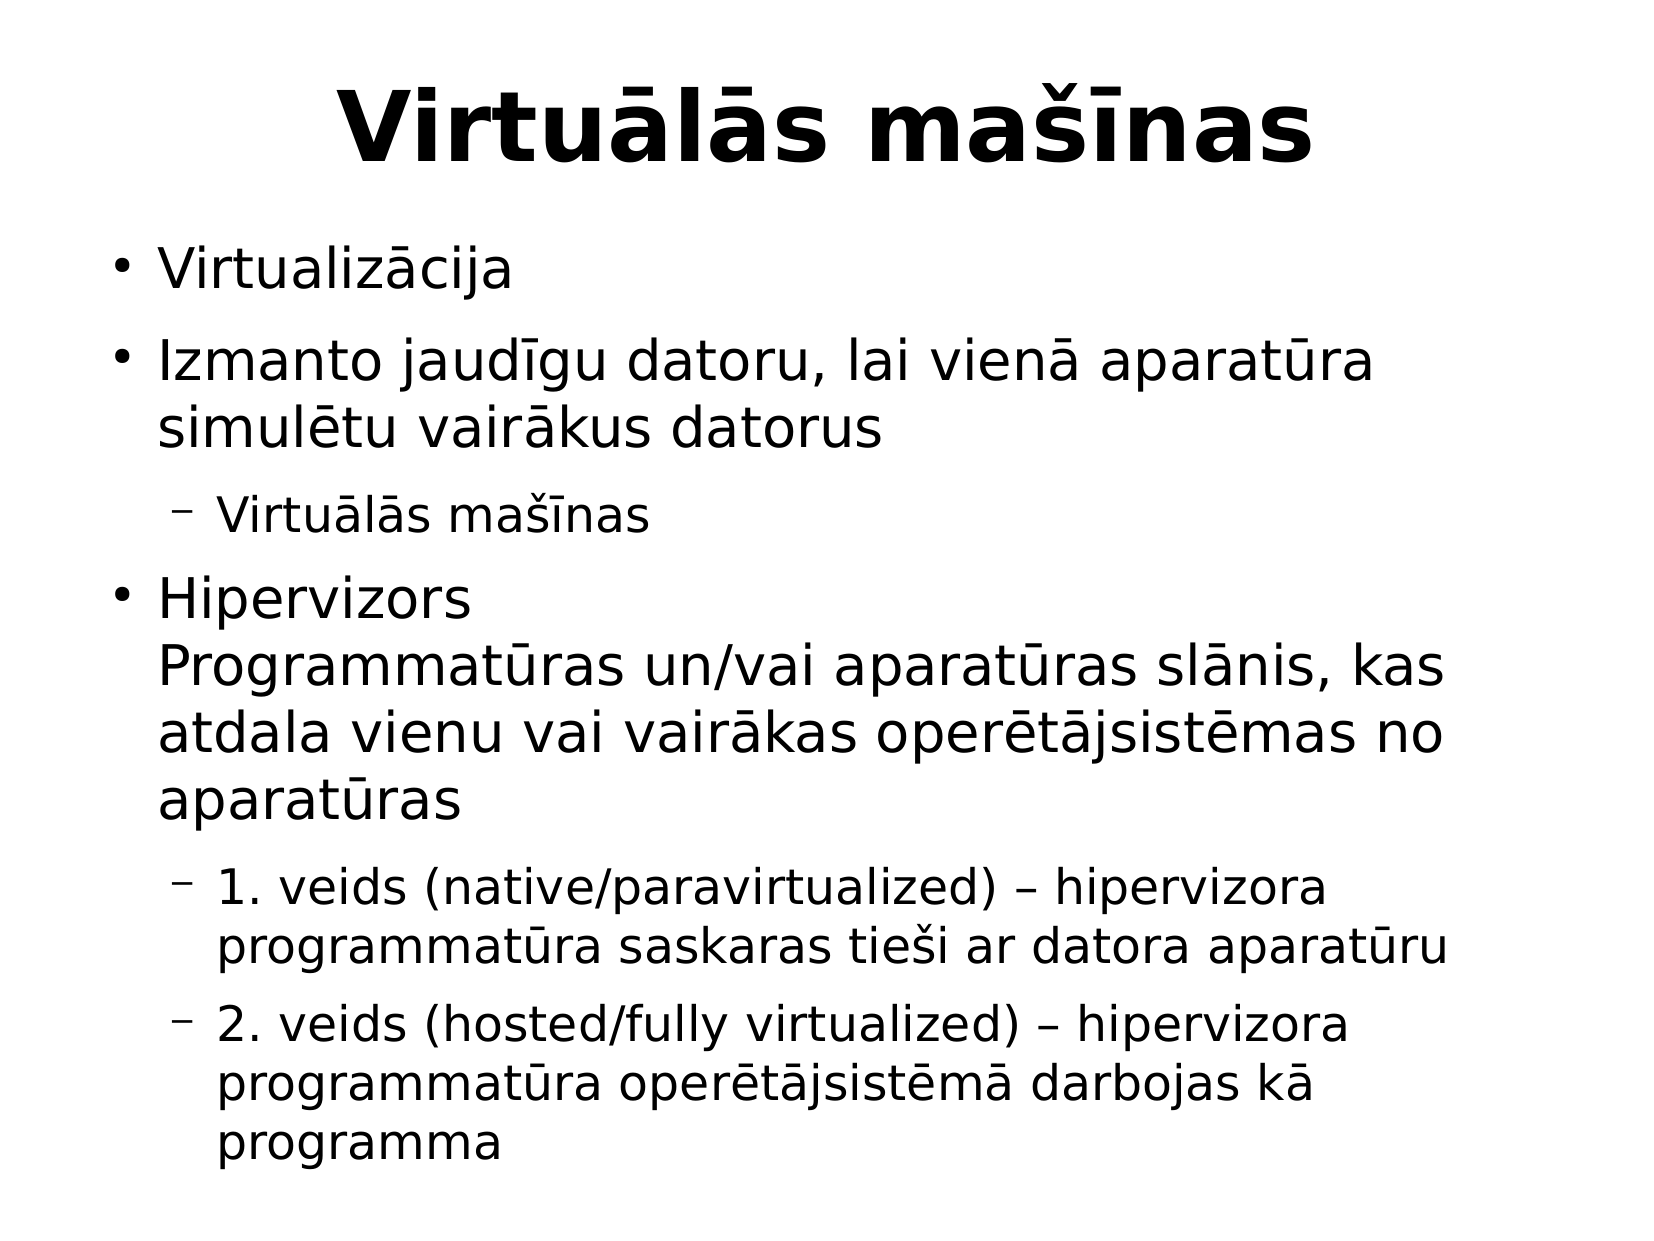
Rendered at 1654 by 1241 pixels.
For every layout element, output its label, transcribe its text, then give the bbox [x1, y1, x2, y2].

list Virtualizācija Izmanto jaudīgu datoru, lai vienā aparatūra simulētu vairākus datorus Virtuālās mašīnas Hipervizors Programmatūras un/vai aparatūras slānis, kas atdala vienu vai vairākas operētājsistēmas no aparatūras 1. veids (native/paravirtualized) – hipervizora programmatūra saskaras tieši ar datora aparatūru 2. veids (hosted/fully virtualized) – hipervizora programmatūra operētājsistēmā darbojas kā programma [82, 225, 1538, 1186]
title Virtuālās mašīnas [82, 49, 1571, 196]
